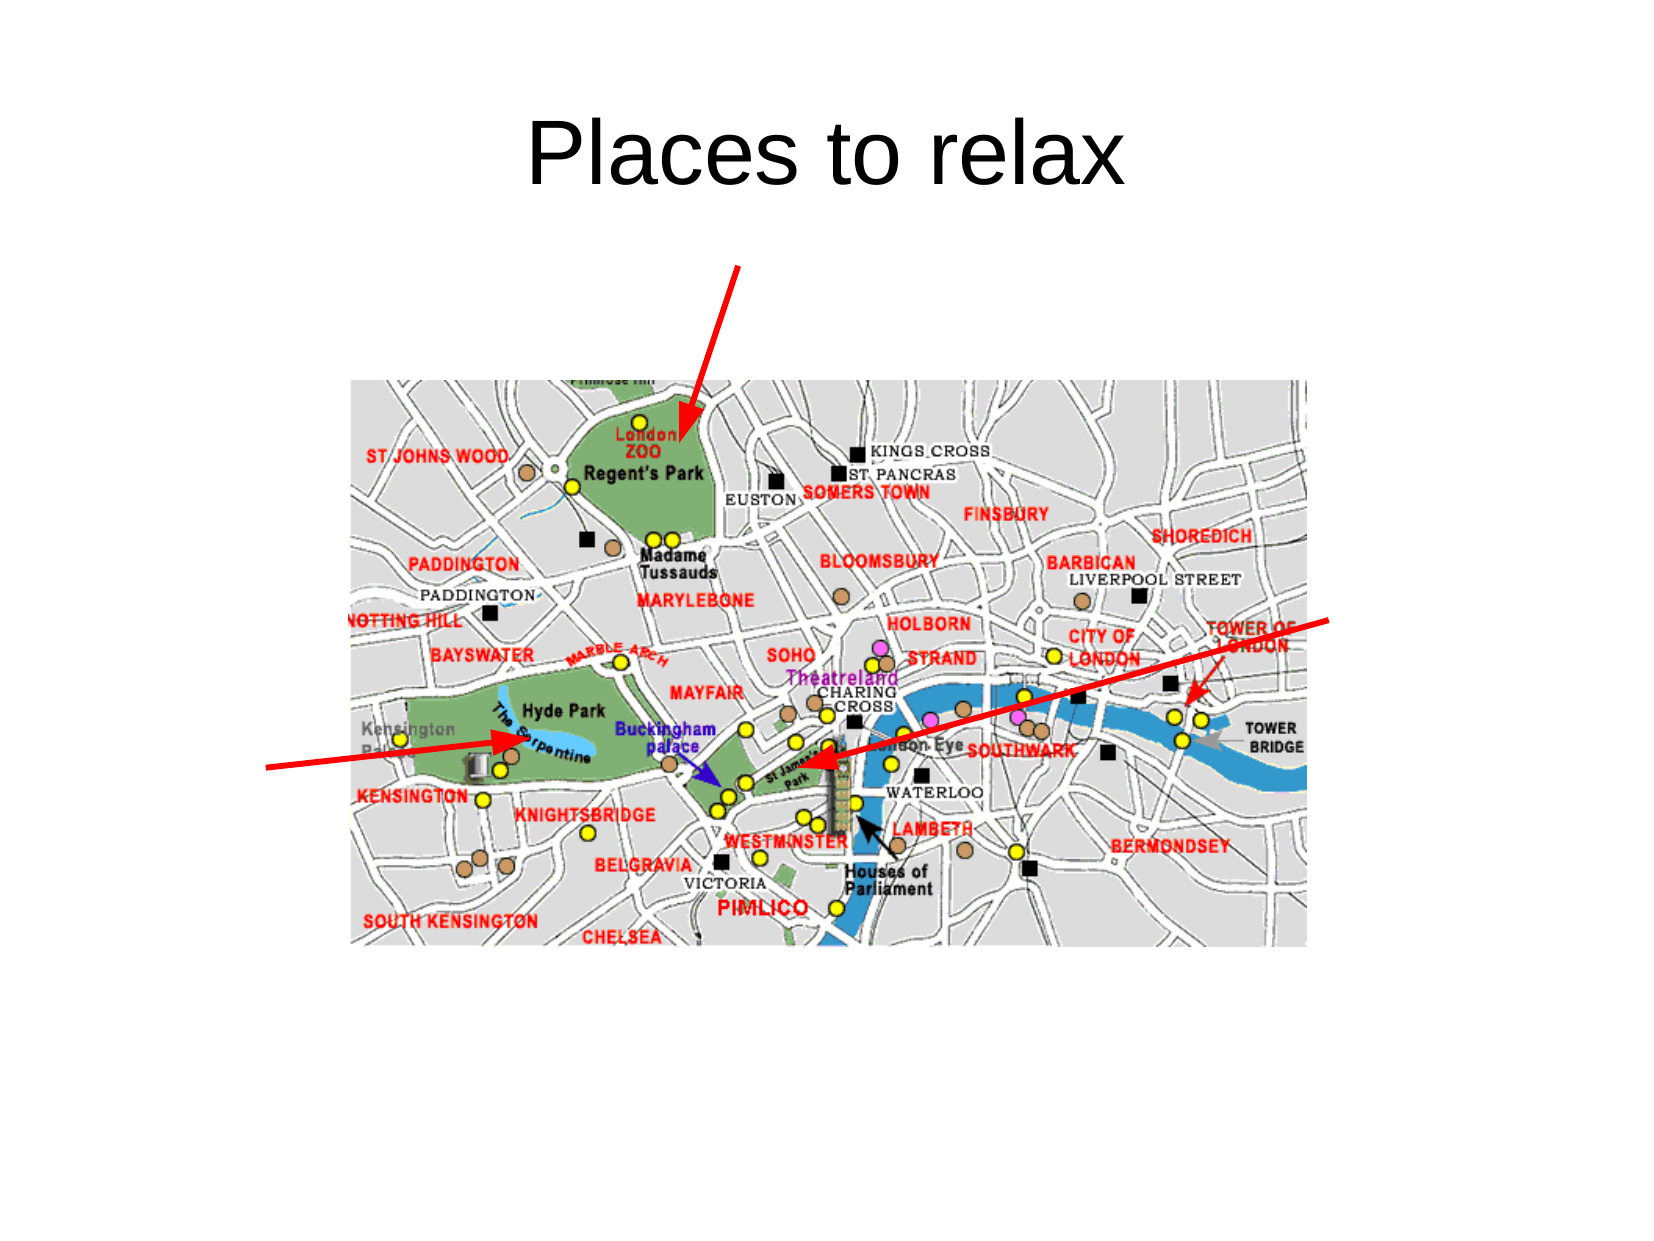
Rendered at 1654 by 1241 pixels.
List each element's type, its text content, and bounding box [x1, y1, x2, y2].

picture [348, 380, 1307, 947]
title Places to relax [82, 56, 1571, 250]
